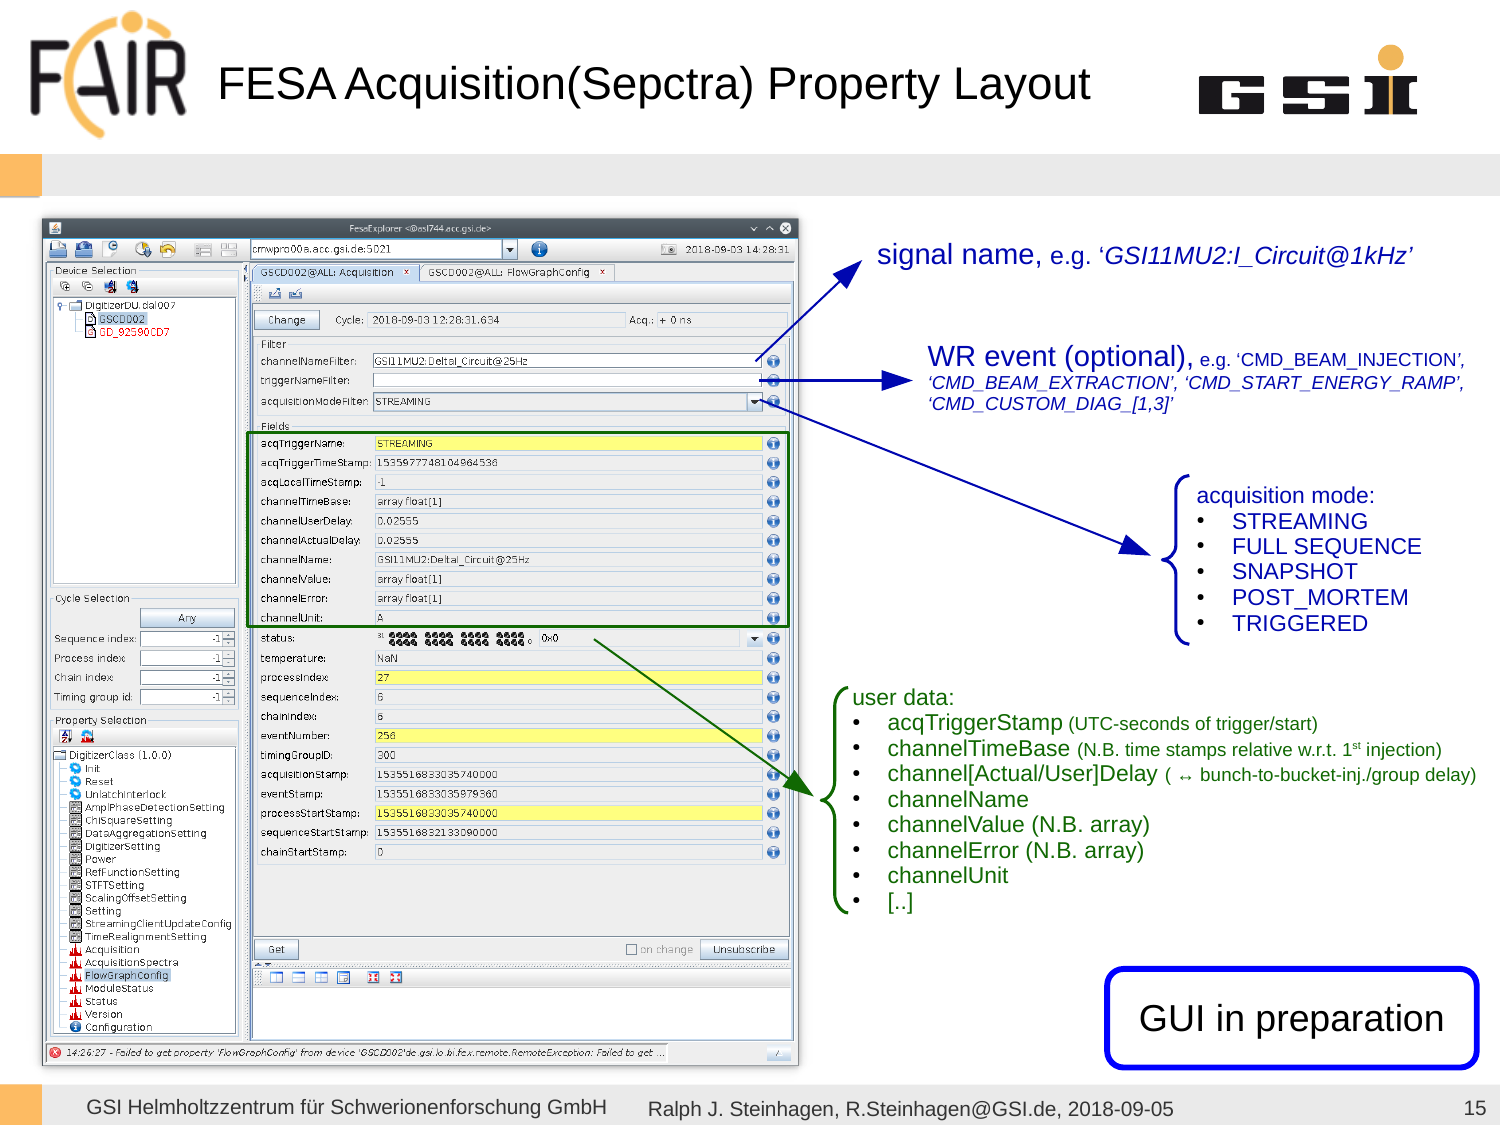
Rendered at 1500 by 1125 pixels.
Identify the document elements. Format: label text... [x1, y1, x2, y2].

text_box GUI in preparation [1107, 968, 1477, 1068]
picture [30, 9, 187, 141]
text_box user data: acqTriggerStamp (UTC-seconds of trigger/start) channelTimeBase (N.B. time stamps relative w.r.t. 1st injection) channel[Actual/User]Delay ( ↔ bunch-to-bucket-inj./group delay) channelName channelValue (N.B. array) channelError (N.B. array) channelUnit [..] [837, 676, 1500, 923]
text_box signal name, e.g. ‘GSI11MU2:I_Circuit@1kHz’ [862, 231, 1500, 279]
picture [1197, 42, 1419, 117]
picture [26, 202, 814, 1082]
text_box WR event (optional), e.g. ‘CMD_BEAM_INJECTION’, ‘CMD_BEAM_EXTRACTION’, ‘CMD_START_ENERGY_RAMP’, ‘CMD_CUSTOM_DIAG_[1,3]’ [912, 332, 1483, 444]
title FESA Acquisition(Sepctra) Property Layout [217, 20, 1109, 147]
text_box acquisition mode: STREAMING FULL SEQUENCE SNAPSHOT POST_MORTEM TRIGGERED [1181, 475, 1449, 644]
